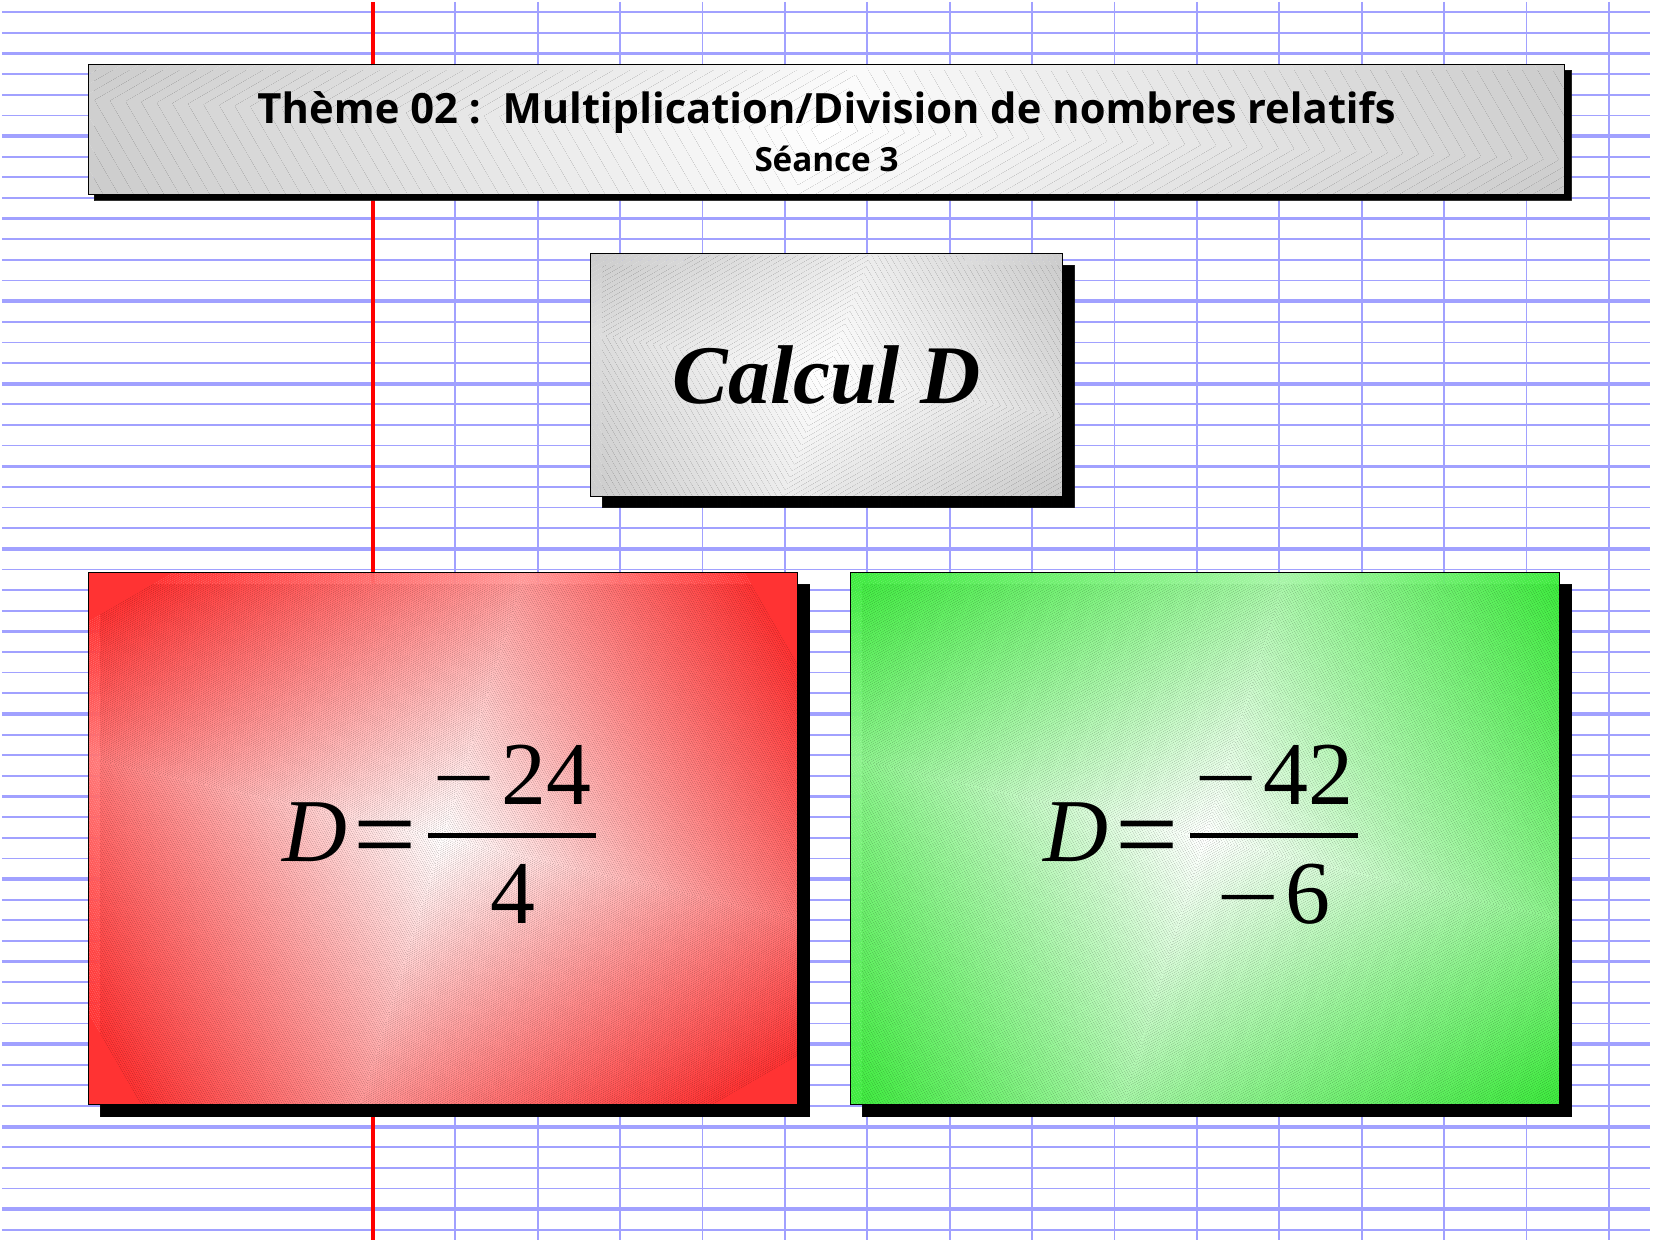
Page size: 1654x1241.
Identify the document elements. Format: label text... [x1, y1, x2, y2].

text_box Calcul D [590, 253, 1063, 497]
text_box [88, 572, 798, 1105]
text_box [850, 572, 1560, 1105]
picture [0, 0, 1654, 1241]
chart [253, 726, 622, 945]
text_box Thème 02 : Multiplication/Division de nombres relatifs Séance 3 [88, 64, 1565, 195]
chart [1015, 726, 1384, 945]
